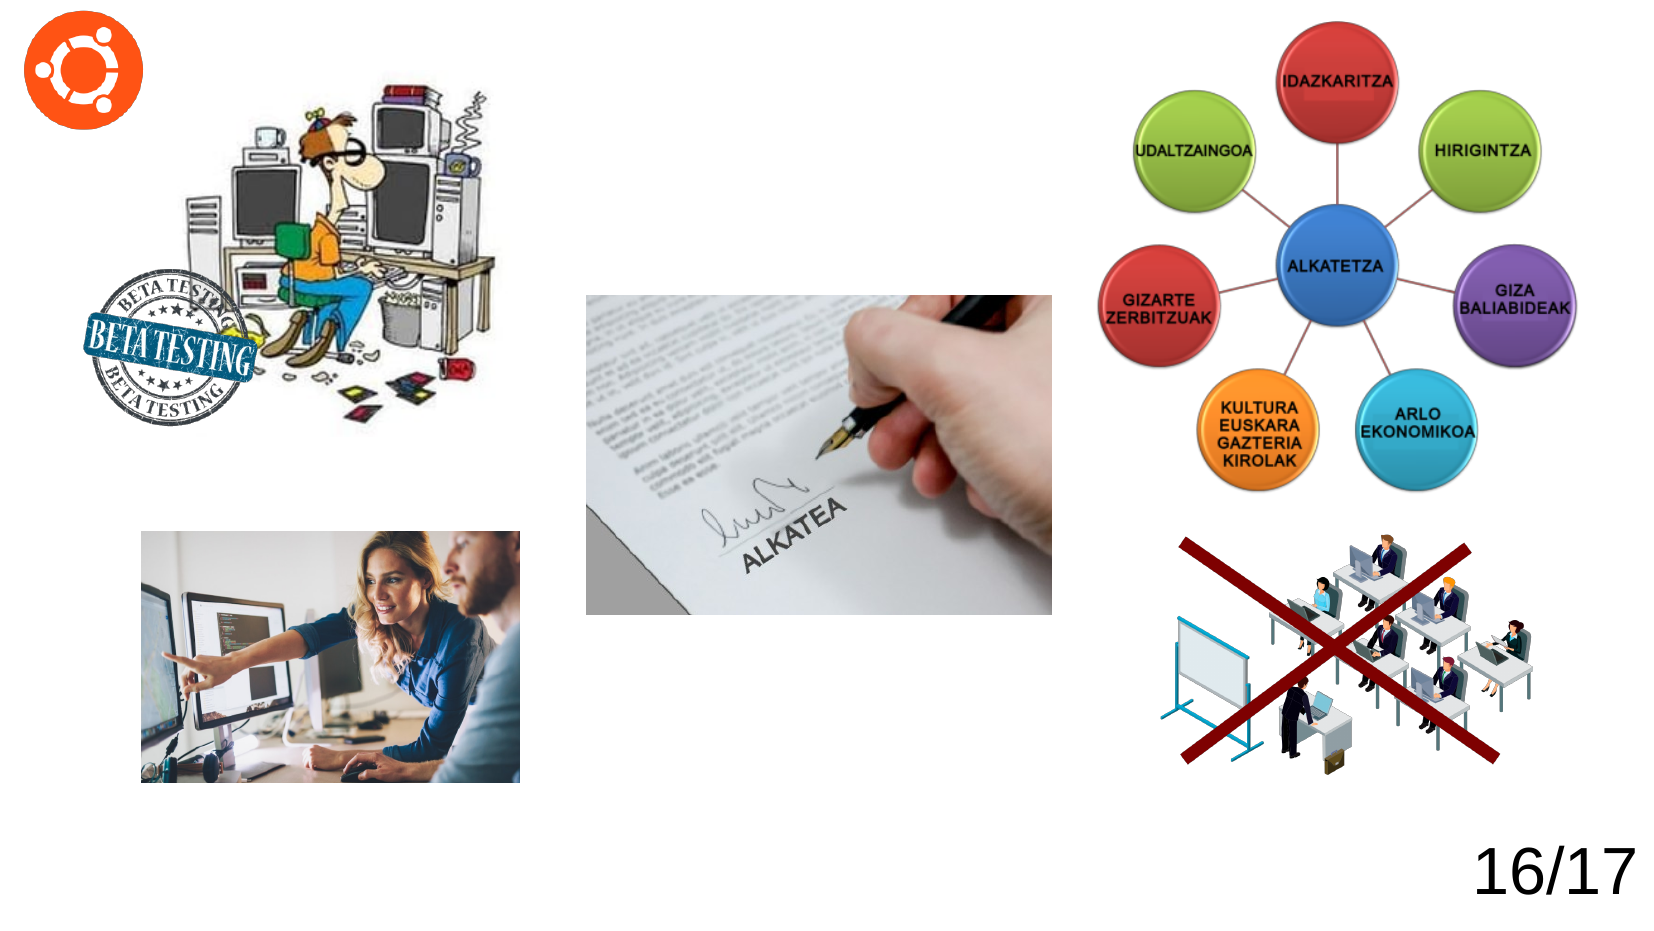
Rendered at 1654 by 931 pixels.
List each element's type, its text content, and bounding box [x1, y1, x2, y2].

picture [586, 295, 1052, 615]
picture [1159, 525, 1536, 784]
text_box <número>/17 [1429, 826, 1654, 917]
picture [1084, 21, 1595, 496]
picture [14, 8, 510, 438]
picture [141, 531, 520, 783]
